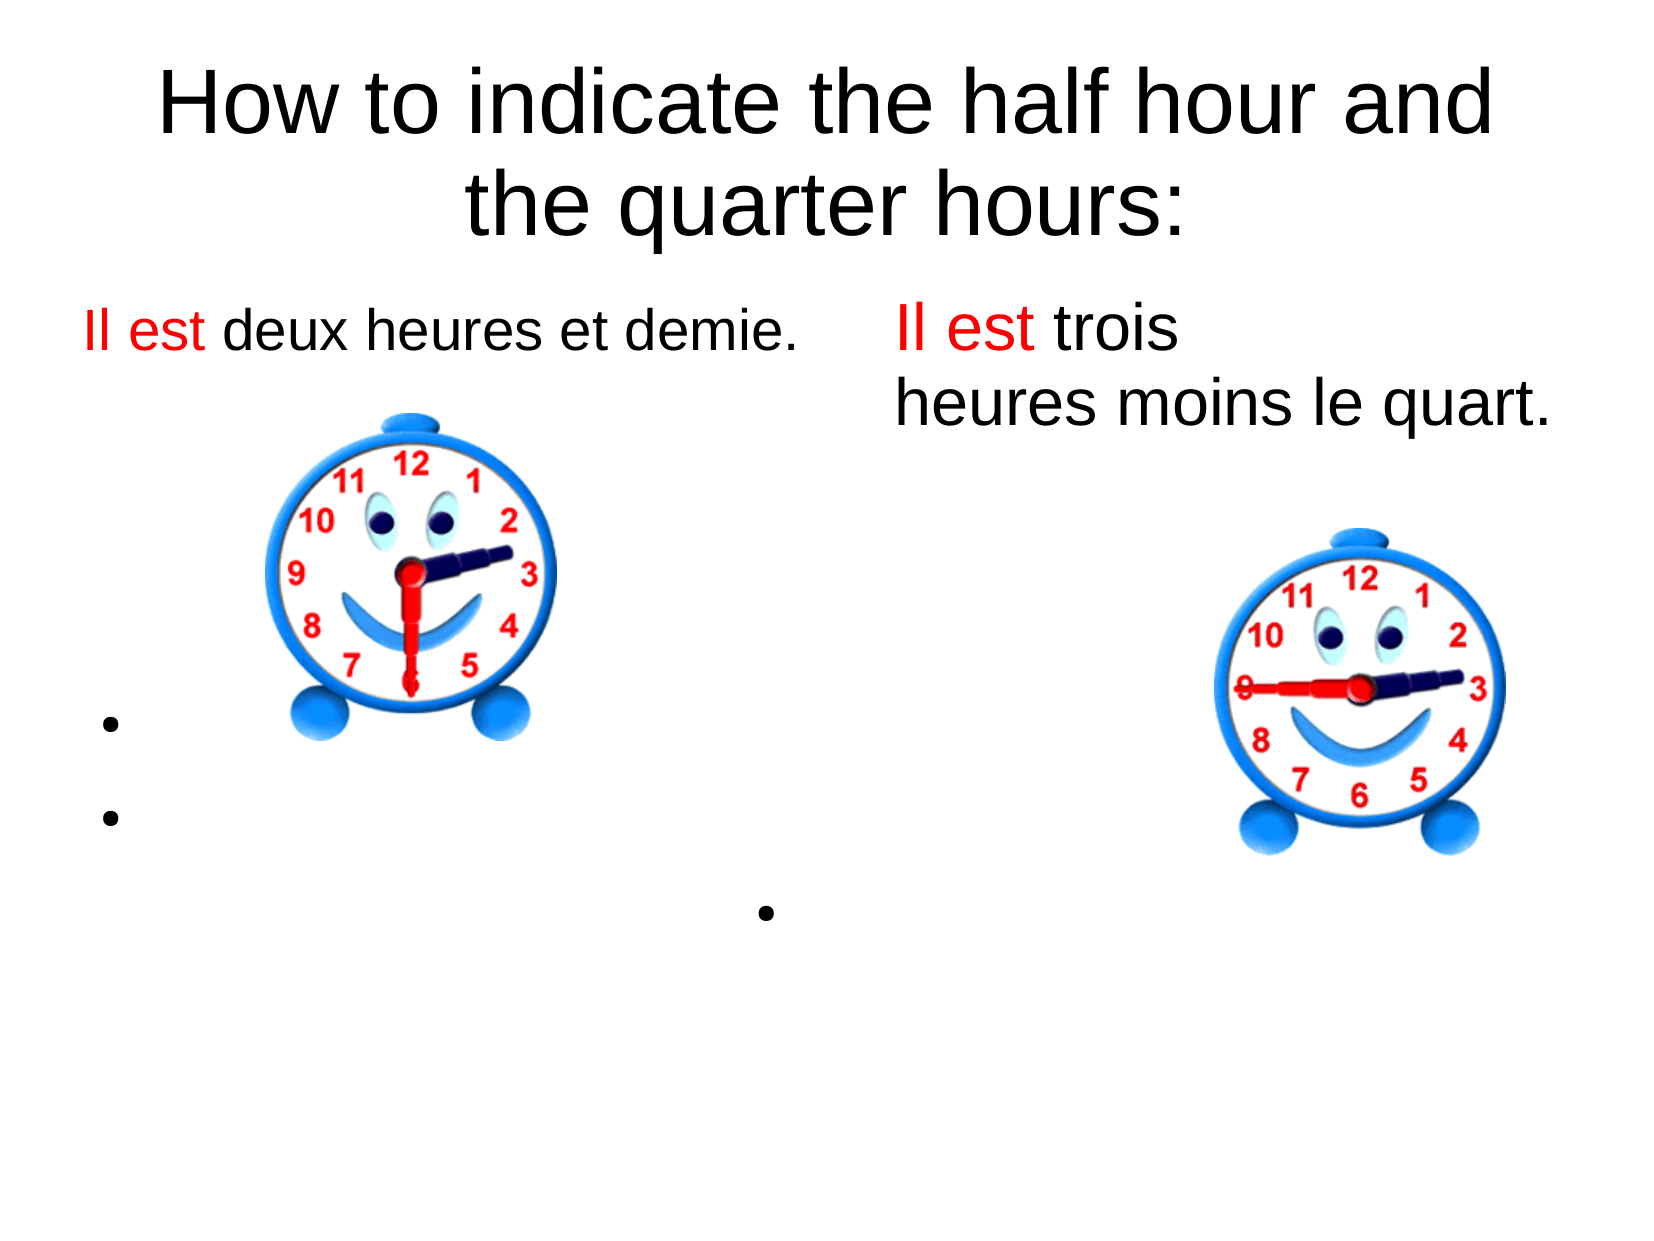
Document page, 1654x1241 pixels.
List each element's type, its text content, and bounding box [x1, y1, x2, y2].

title How to indicate the half hour and the quarter hours: [82, 49, 1571, 257]
picture [1214, 528, 1506, 857]
list Il est deux heures et demie. Il est trois heures moins le quart. [82, 290, 1571, 1109]
picture [265, 413, 557, 742]
